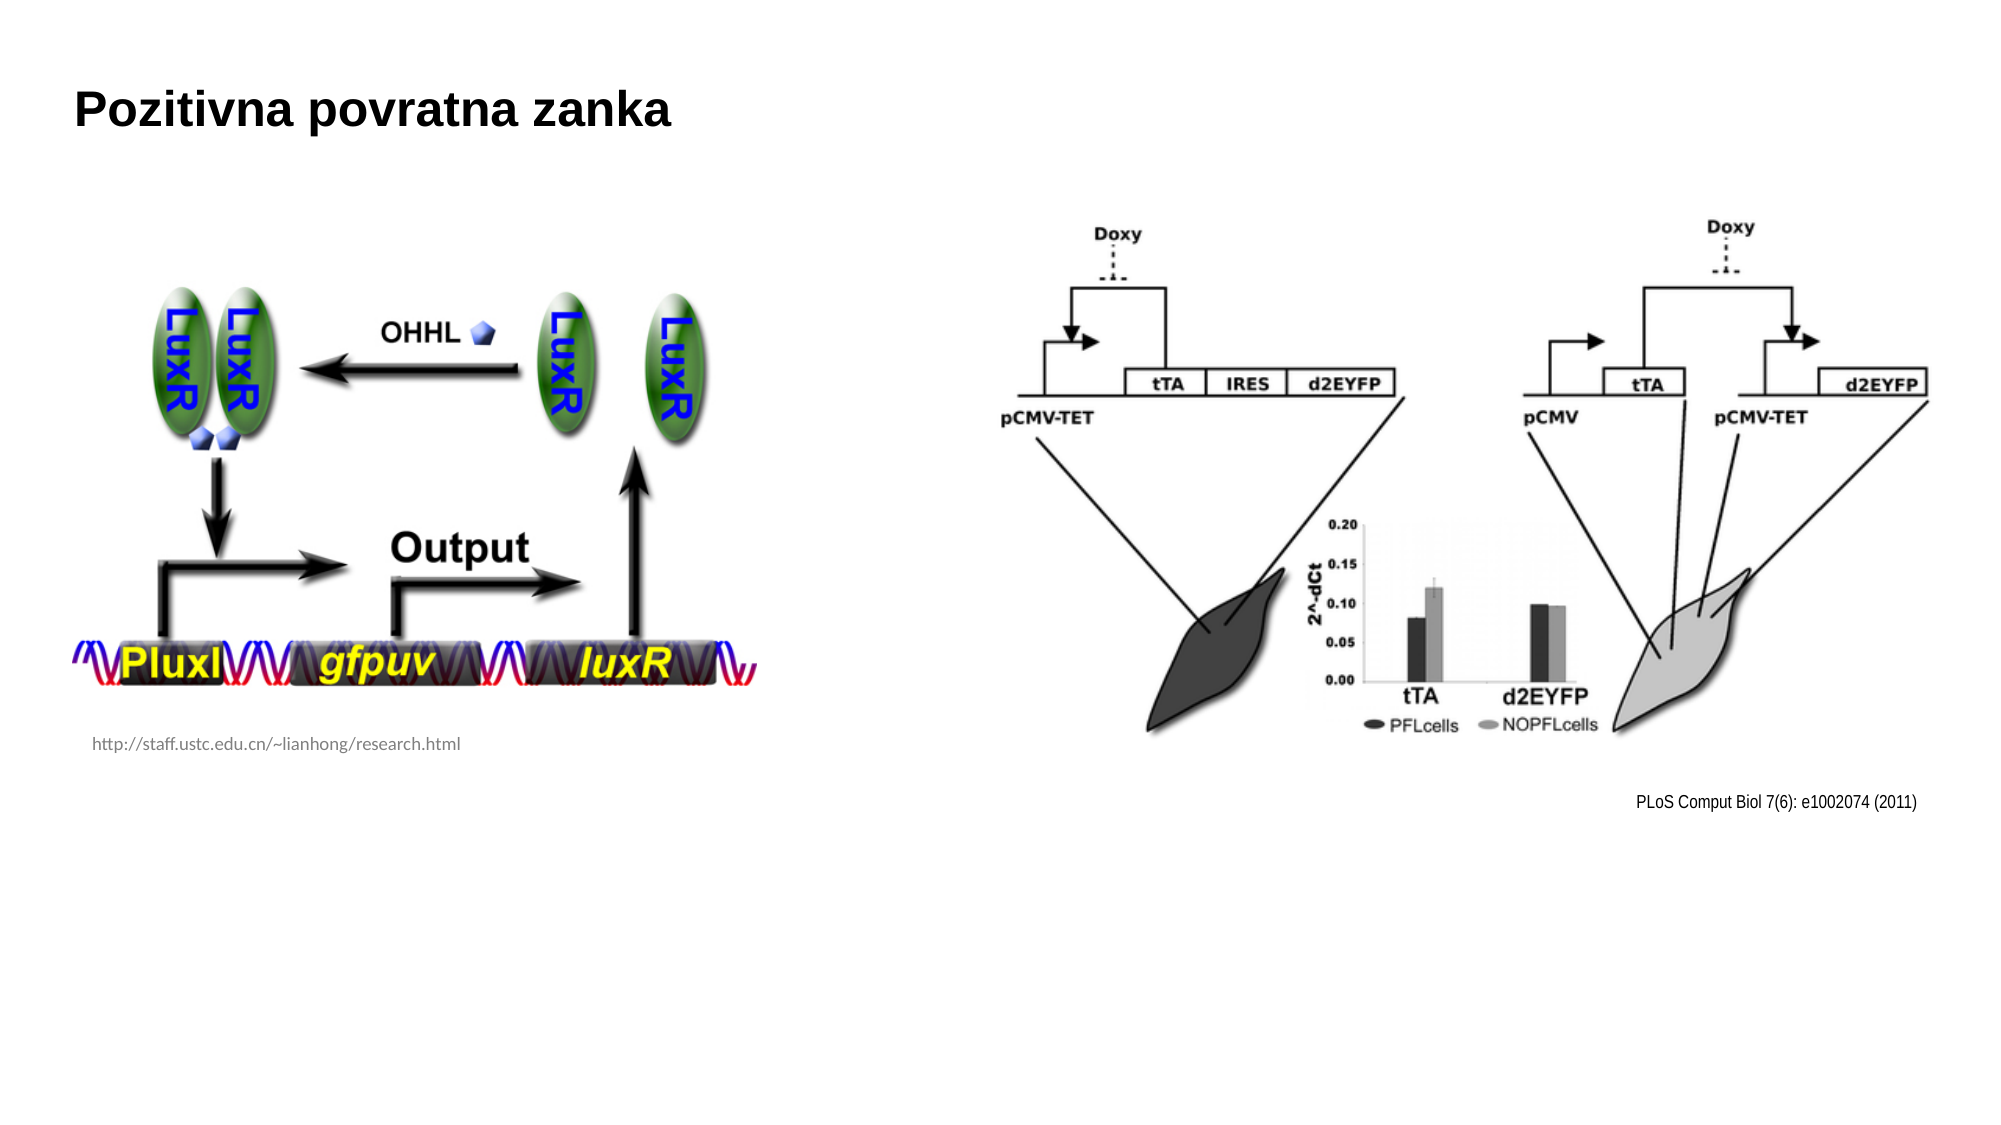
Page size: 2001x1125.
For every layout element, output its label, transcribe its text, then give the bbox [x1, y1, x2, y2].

text_box PLoS Comput Biol 7(6): e1002074 (2011) [1621, 782, 1932, 820]
picture [72, 280, 757, 707]
picture [997, 215, 1935, 745]
text_box http://staff.ustc.edu.cn/~lianhong/research.html [77, 724, 476, 762]
text_box Pozitivna povratna zanka [59, 68, 1903, 214]
